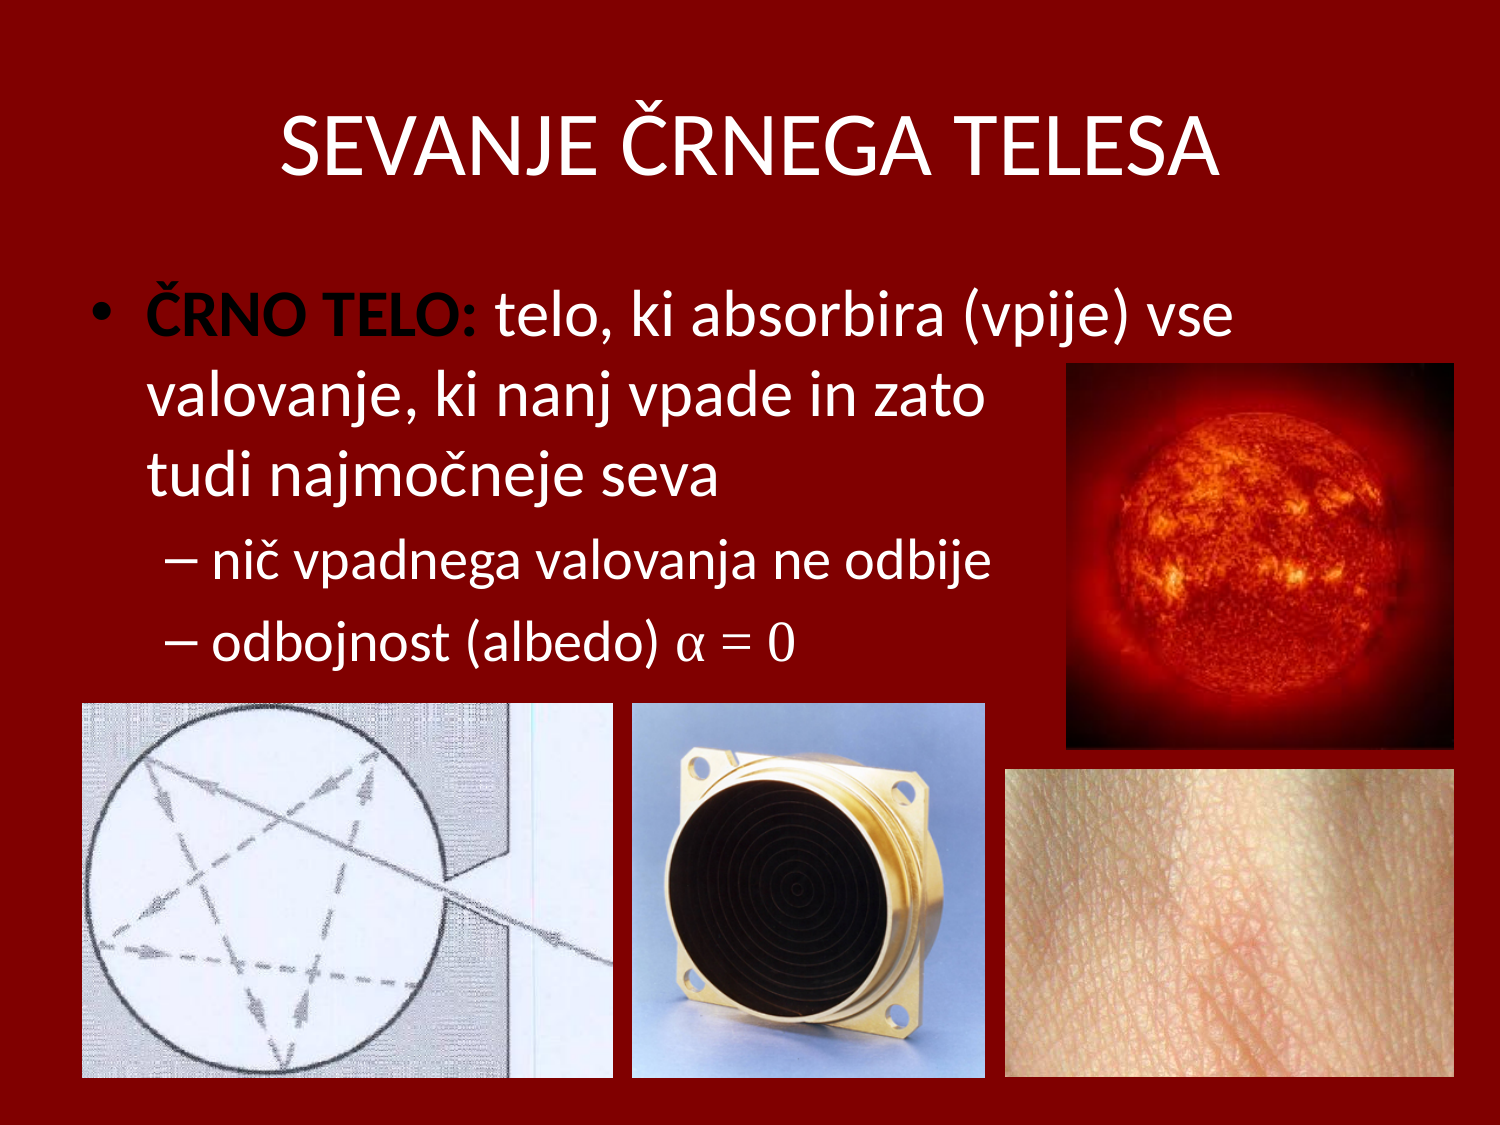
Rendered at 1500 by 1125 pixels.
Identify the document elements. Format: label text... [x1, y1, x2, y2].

picture [82, 703, 613, 1078]
picture [1425, 363, 1454, 750]
list ČRNO TELO: telo, ki absorbira (vpije) vse valovanje, ki nanj vpade in zato tudi najmočneje seva nič vpadnega valovanja ne odbije odbojnost (albedo) α = 0 [75, 262, 1425, 1005]
title SEVANJE ČRNEGA TELESA [75, 45, 1425, 233]
picture [1005, 769, 1454, 1078]
picture [632, 703, 985, 1079]
